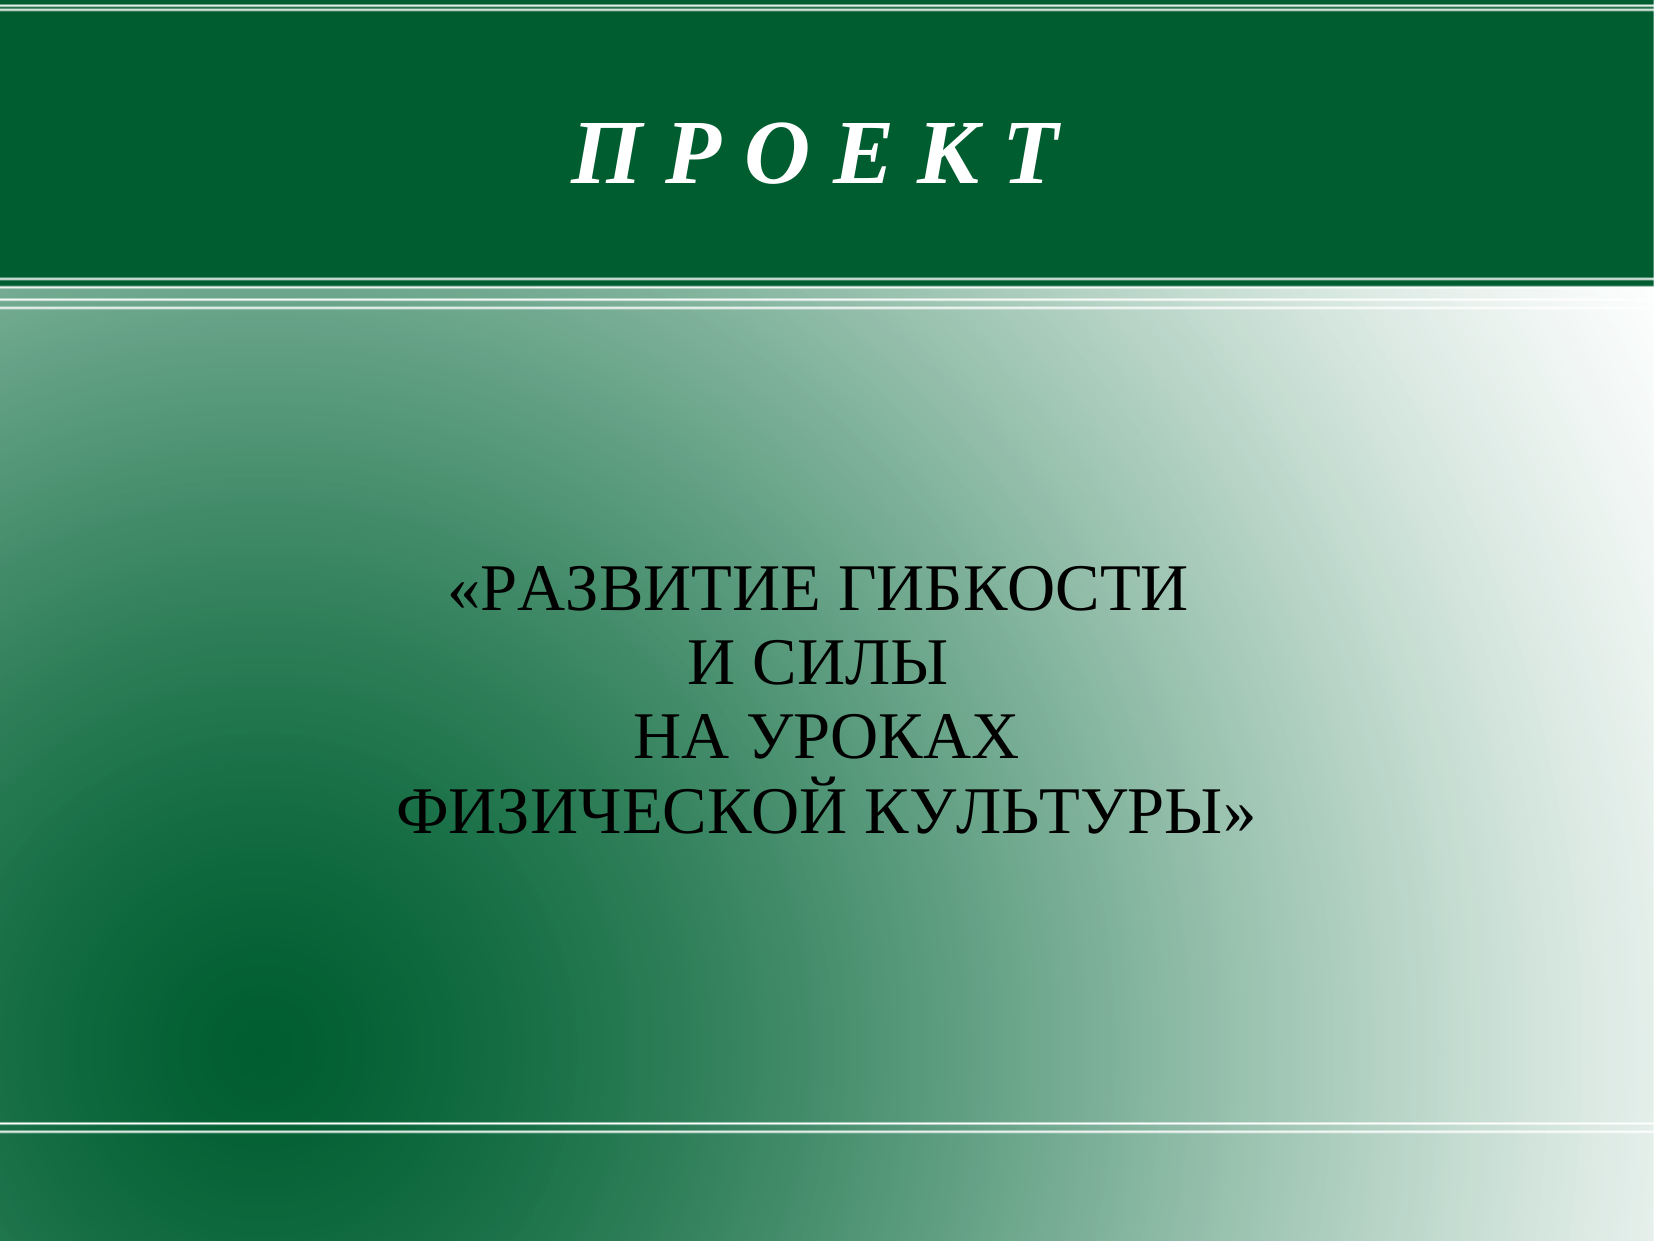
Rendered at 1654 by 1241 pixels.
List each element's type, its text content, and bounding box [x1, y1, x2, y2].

subtitle «РАЗВИТИЕ ГИБКОСТИ И СИЛЫ НА УРОКАХ ФИЗИЧЕСКОЙ КУЛЬТУРЫ» [82, 290, 1571, 1109]
picture [0, 0, 1654, 1241]
title П Р О Е К Т [82, 49, 1571, 257]
